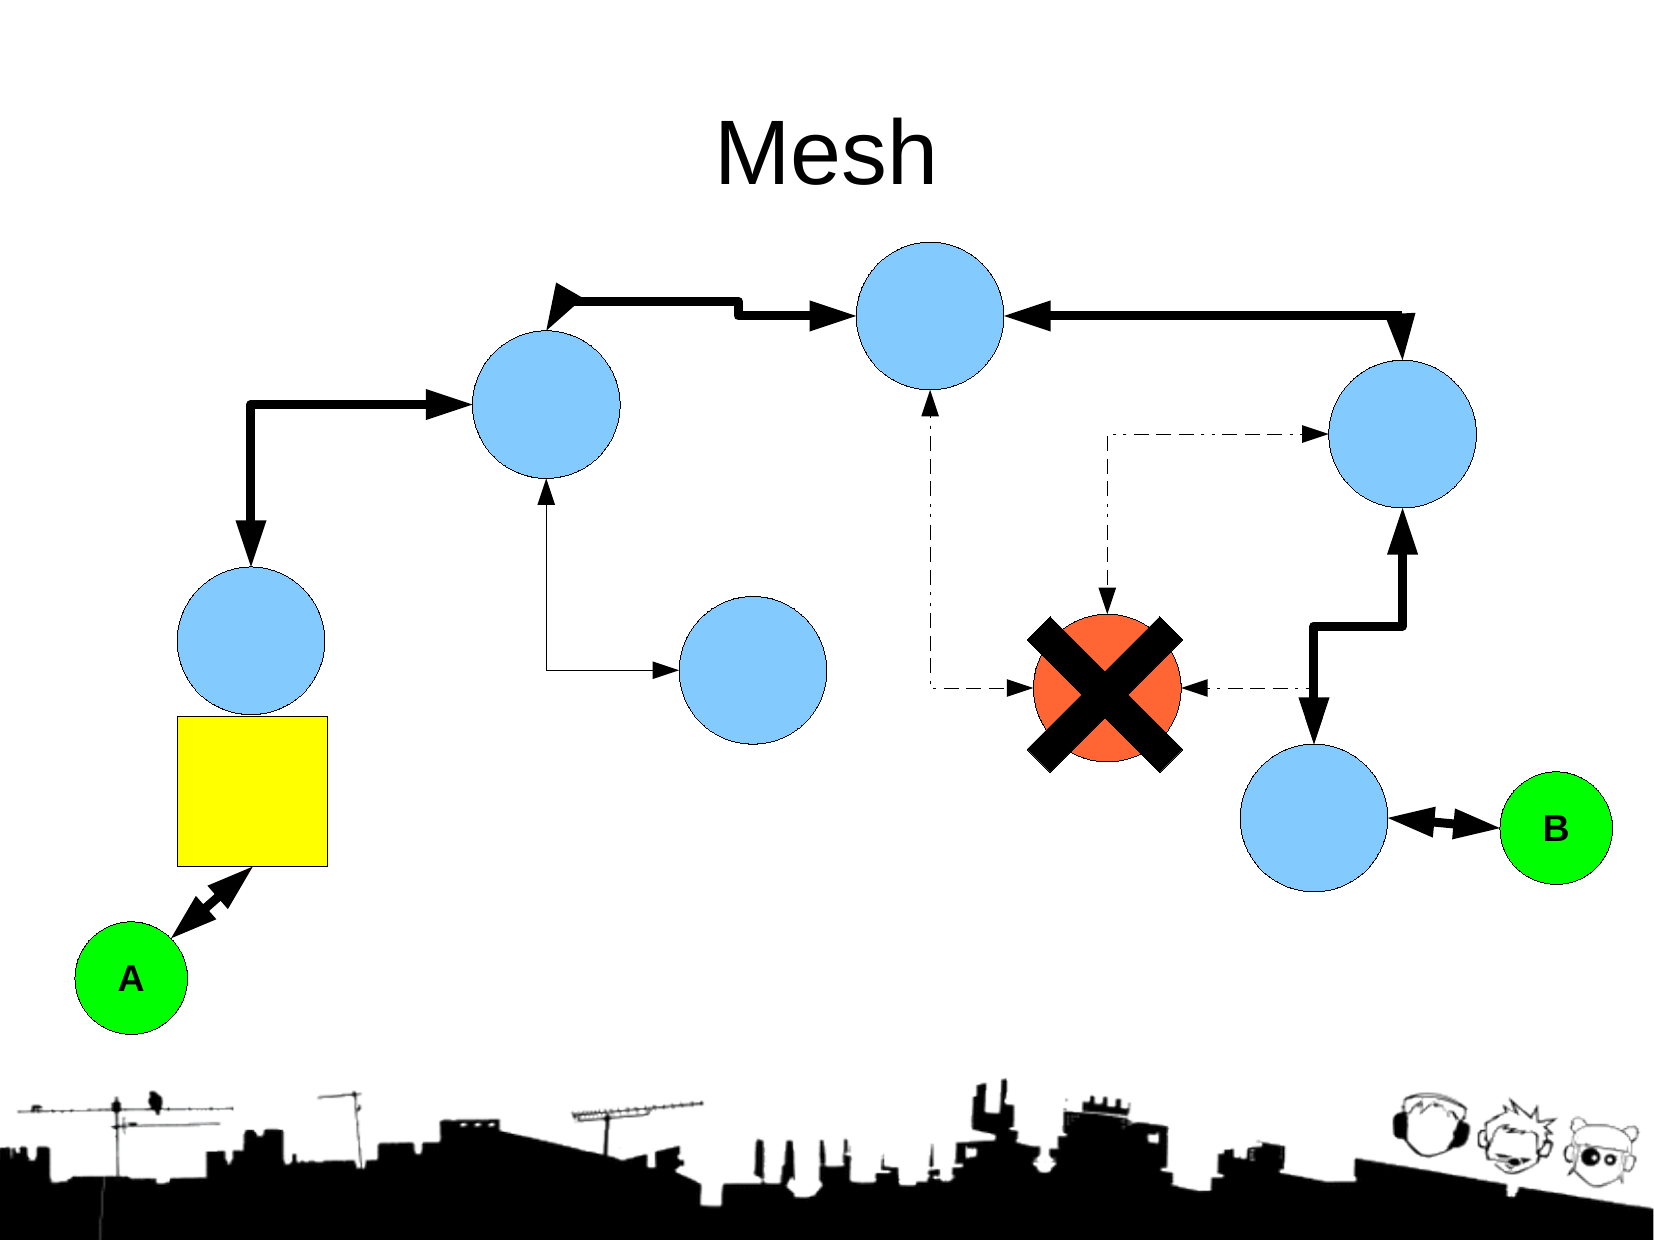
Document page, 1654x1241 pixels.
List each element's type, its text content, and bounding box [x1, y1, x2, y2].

text_box [1328, 360, 1477, 508]
text_box [679, 596, 827, 745]
text_box [856, 242, 1004, 390]
text_box A [74, 921, 188, 1035]
text_box [1027, 614, 1183, 773]
text_box [472, 330, 621, 479]
picture [0, 1077, 1654, 1240]
text_box [1240, 744, 1388, 892]
text_box [177, 566, 325, 715]
text_box [177, 716, 328, 867]
title Mesh [82, 56, 1571, 250]
text_box B [1499, 771, 1613, 885]
